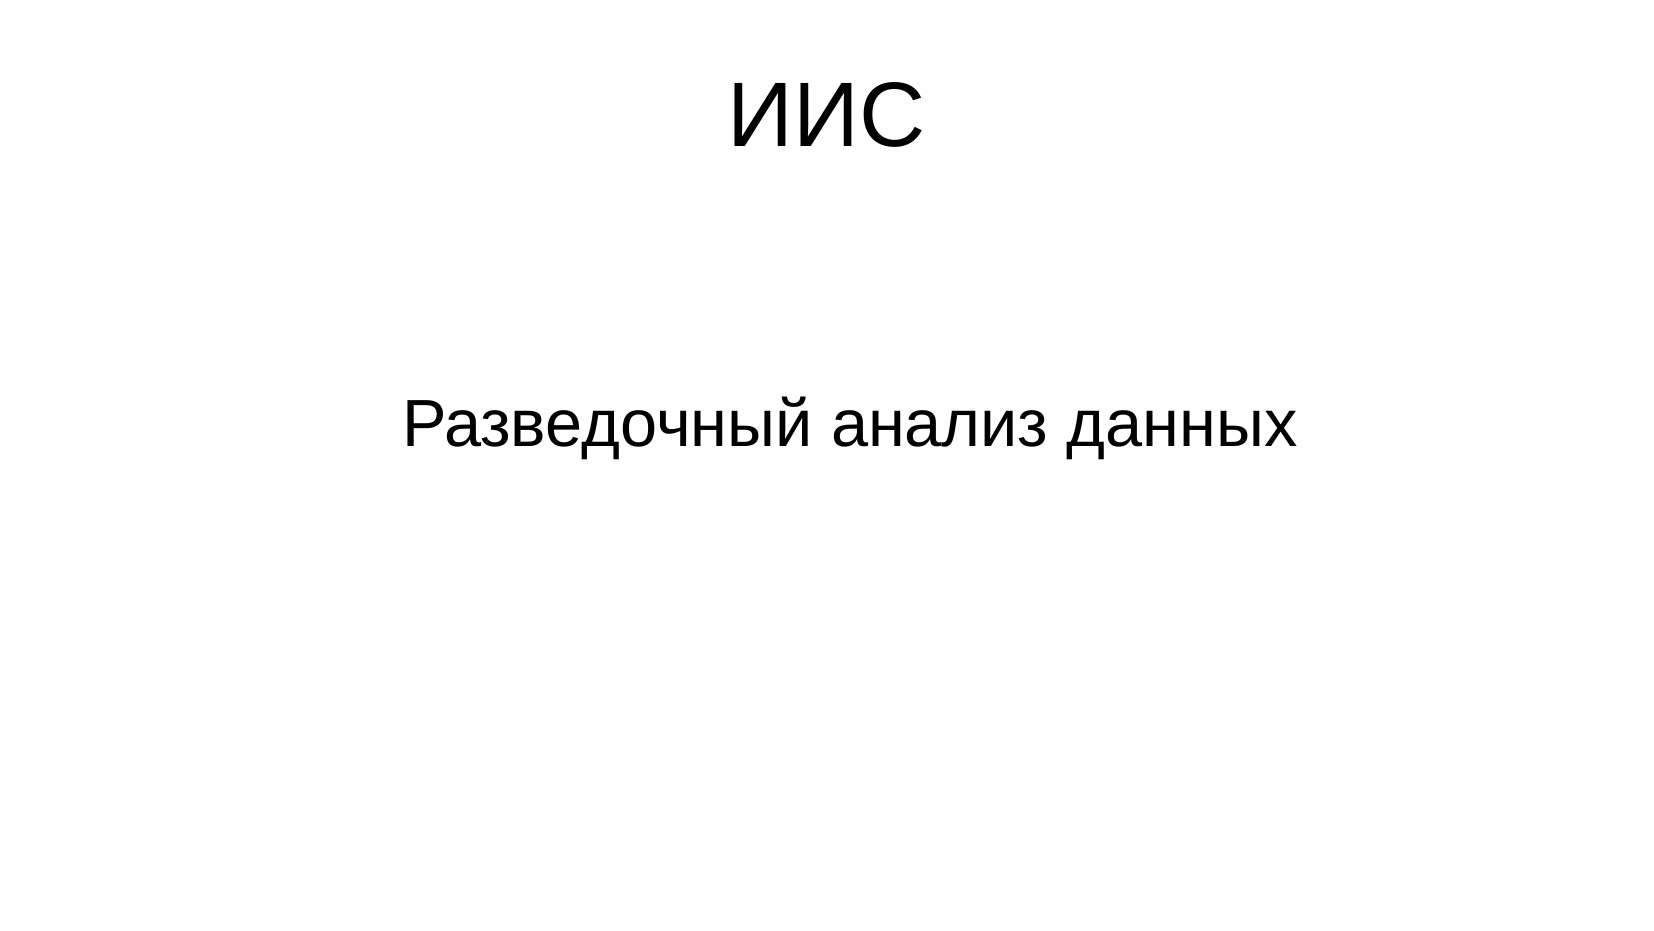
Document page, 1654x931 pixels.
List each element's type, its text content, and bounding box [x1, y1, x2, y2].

subtitle Разведочный анализ данных [106, 228, 1595, 768]
title ИИС [82, 37, 1571, 193]
